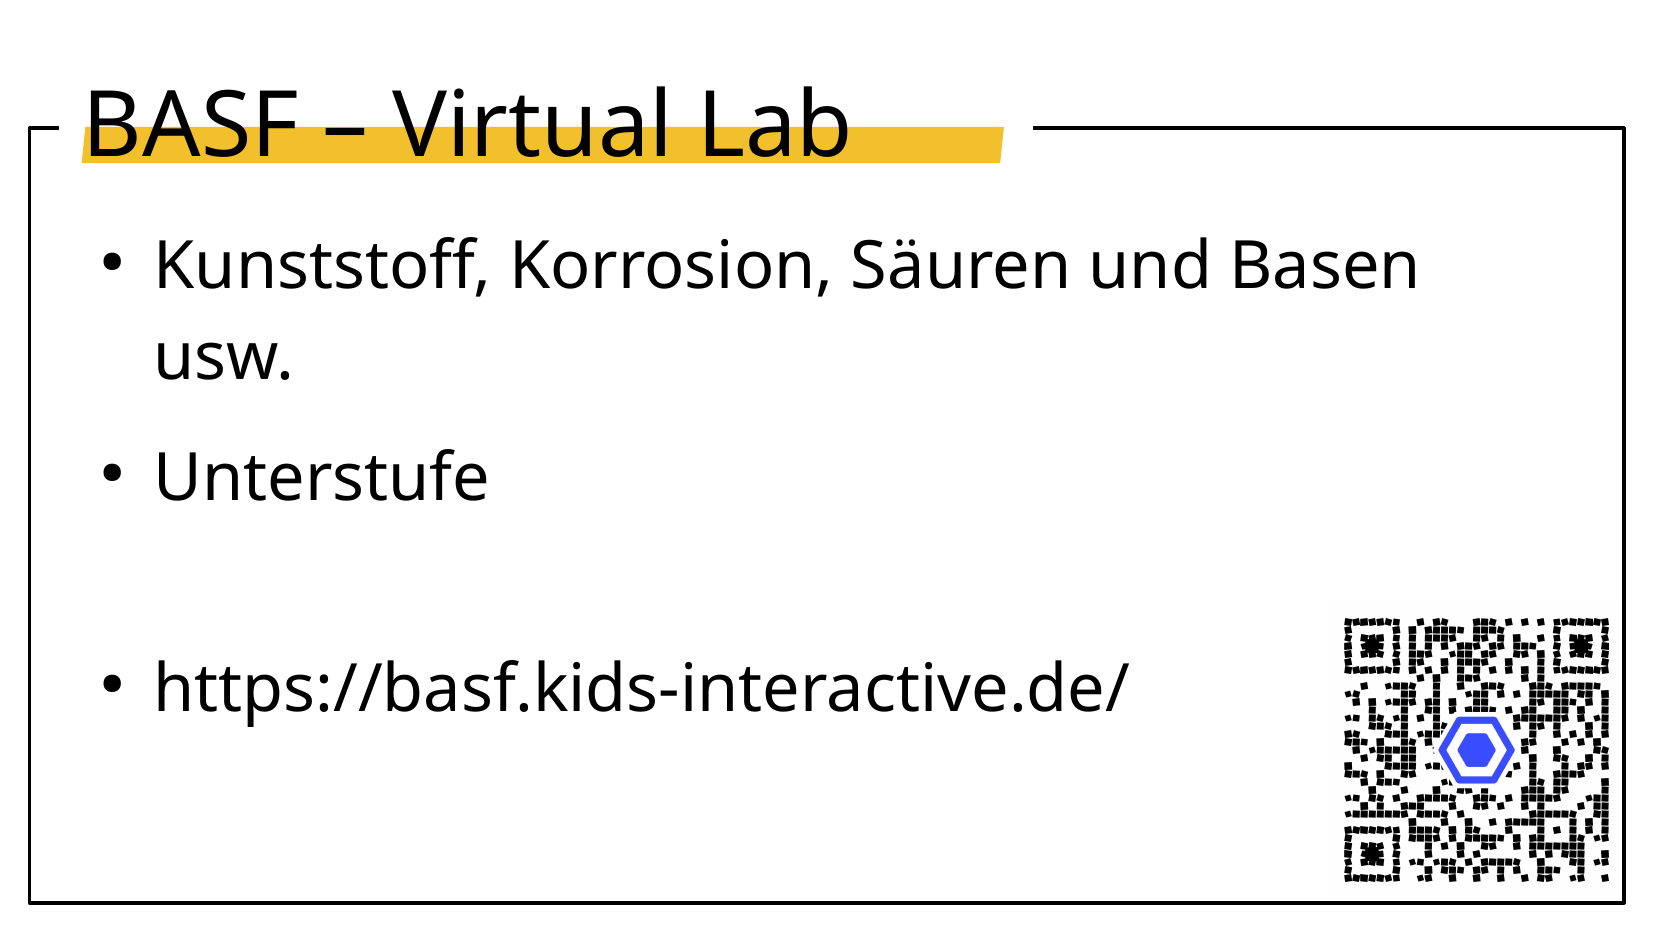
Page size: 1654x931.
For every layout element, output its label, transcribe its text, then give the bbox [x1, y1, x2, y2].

picture [1328, 602, 1622, 898]
list Kunststoff, Korrosion, Säuren und Basen usw. Unterstufe https://basf.kids-interactive.de/ [82, 217, 1571, 857]
title BASF – Virtual Lab [82, 42, 1571, 199]
